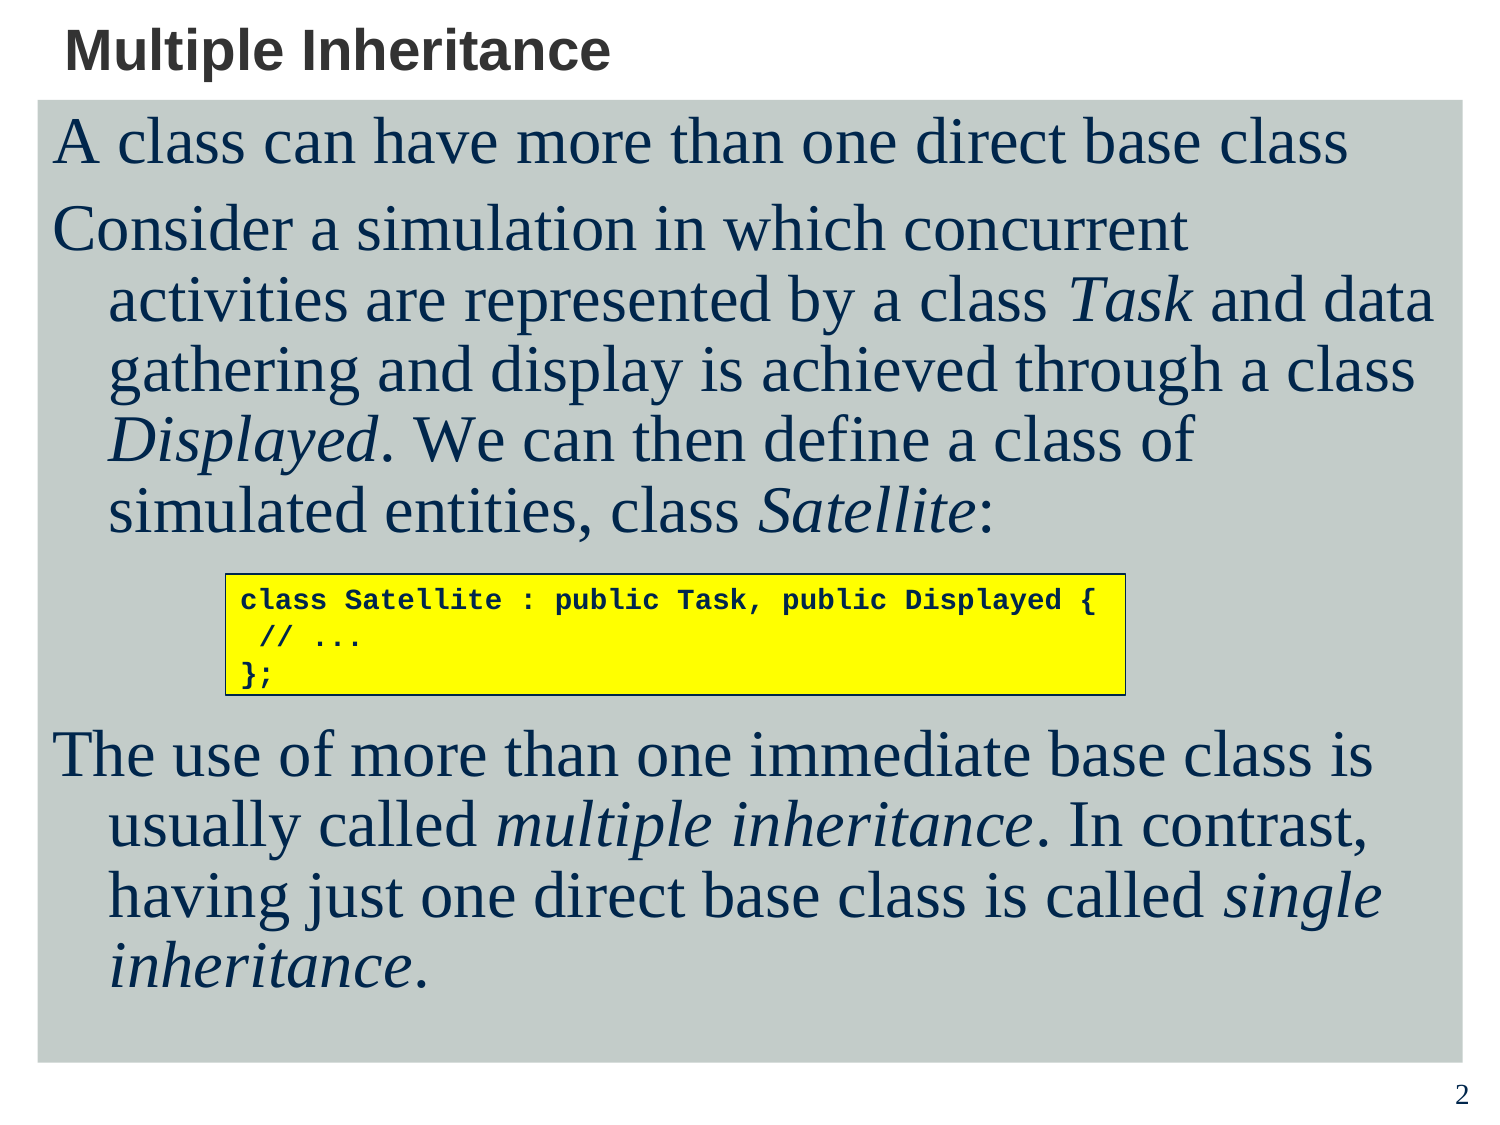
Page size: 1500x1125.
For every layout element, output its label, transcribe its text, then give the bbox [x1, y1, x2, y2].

list A class can have more than one direct base class Consider a simulation in which concurrent activities are represented by a class Task and data gathering and display is achieved through a class Displayed. We can then define a class of simulated entities, class Satellite: The use of more than one immediate base class is usually called multiple inheritance. In contrast, having just one direct base class is called single inheritance. [37, 99, 1463, 1063]
text_box class Satellite : public Task, public Displayed { // ... }; [225, 573, 1126, 698]
title Multiple Inheritance [50, 0, 1450, 91]
